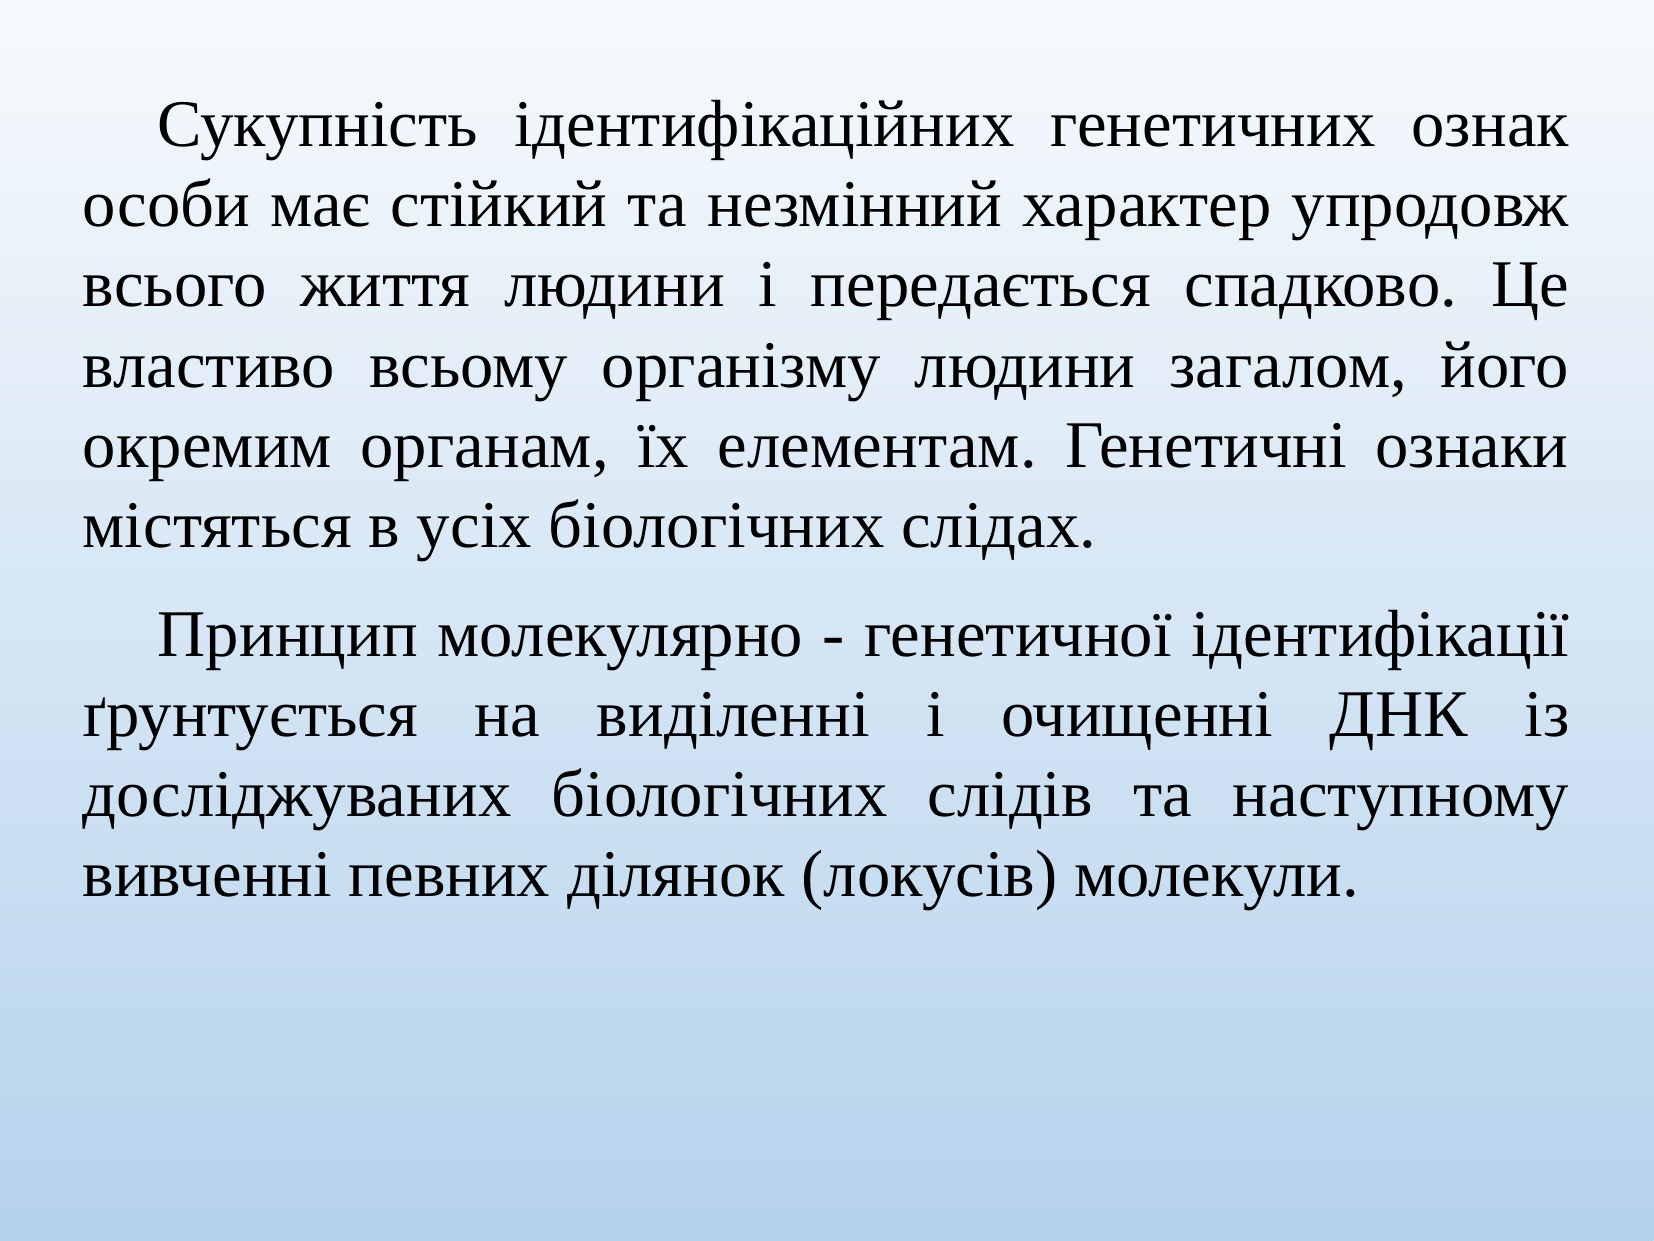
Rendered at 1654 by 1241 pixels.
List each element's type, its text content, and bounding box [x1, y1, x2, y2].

list Сукупність ідентифікаційних генетичних ознак особи має стійкий та незмінний характер упродовж всього життя людини і передається спадково. Це властиво всьому організму людини загалом, його окремим органам, їх елементам. Генетичні ознаки містяться в усіх біологічних слідах. Принцип молекулярно - генетичної ідентифікації ґрунтується на виділенні і очищенні ДНК із досліджуваних біологічних слідів та наступному вивченні певних ділянок (локусів) молекули. [82, 80, 1571, 1109]
